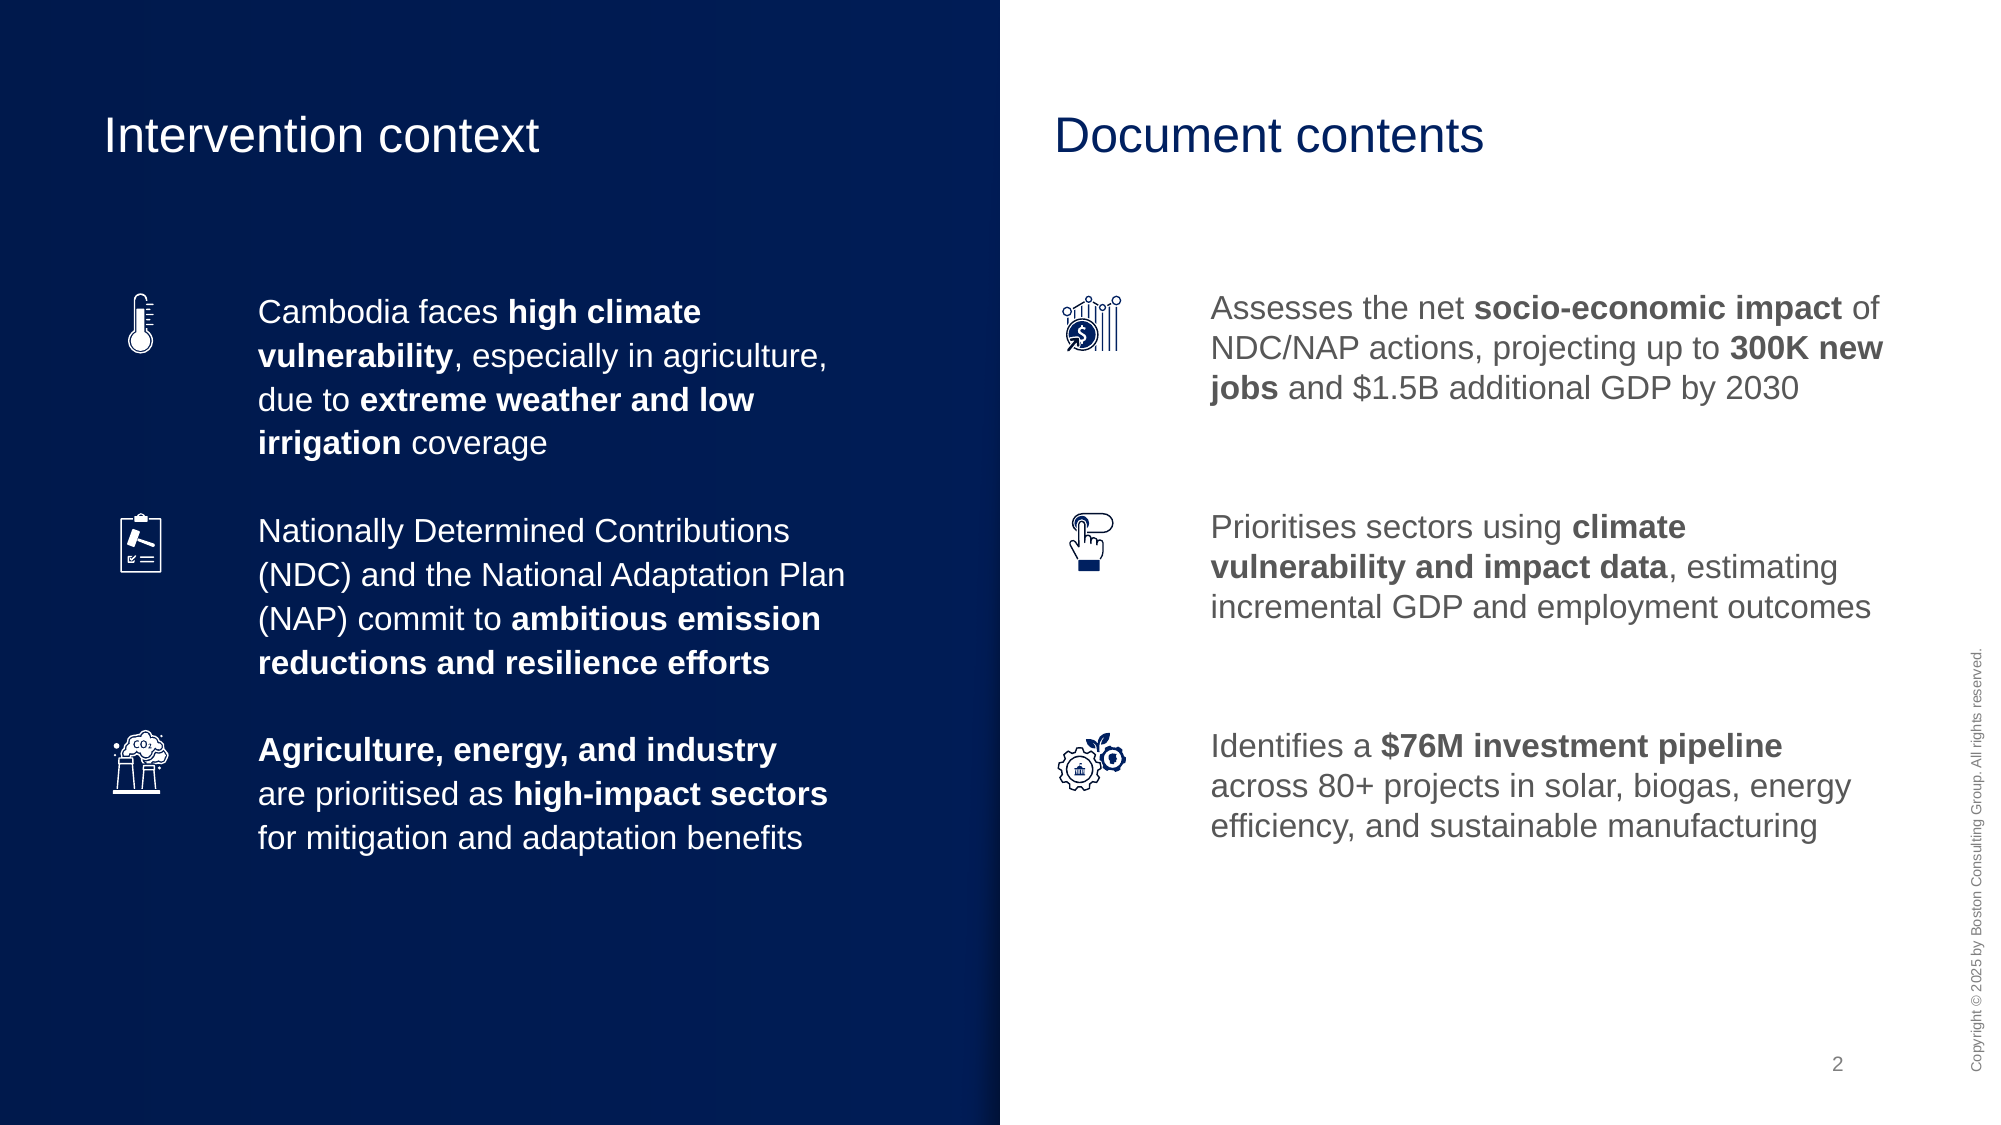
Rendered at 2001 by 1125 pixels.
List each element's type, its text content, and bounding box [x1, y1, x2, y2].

text_box Agriculture, energy, and industry are prioritised as high-impact sectors for mitigation and adaptation benefits [257, 724, 834, 887]
picture [103, 285, 179, 361]
text_box Nationally Determined Contributions (NDC) and the National Adaptation Plan (NAP) commit to ambitious emission reductions and resilience efforts [257, 505, 852, 667]
text_box Cambodia faces high climate vulnerability, especially in agriculture, due to extreme weather and low irrigation coverage [257, 285, 834, 448]
text_box Assesses the net socio-economic impact of NDC/NAP actions, projecting up to 300K new jobs and $1.5B additional GDP by 2030 [1210, 285, 1889, 448]
text_box Identifies a $76M investment pipeline across 80+ projects in solar, biogas, energy efficiency, and sustainable manufacturing [1210, 724, 1875, 887]
picture [1054, 724, 1130, 800]
text_box Document contents [1054, 102, 1719, 161]
picture [1054, 285, 1130, 361]
text_box Prioritises sectors using climate vulnerability and impact data, estimating incremental GDP and employment outcomes [1210, 505, 1875, 667]
picture [1054, 505, 1130, 581]
picture [103, 505, 179, 581]
text_box Intervention context [103, 102, 617, 152]
picture [103, 724, 179, 800]
